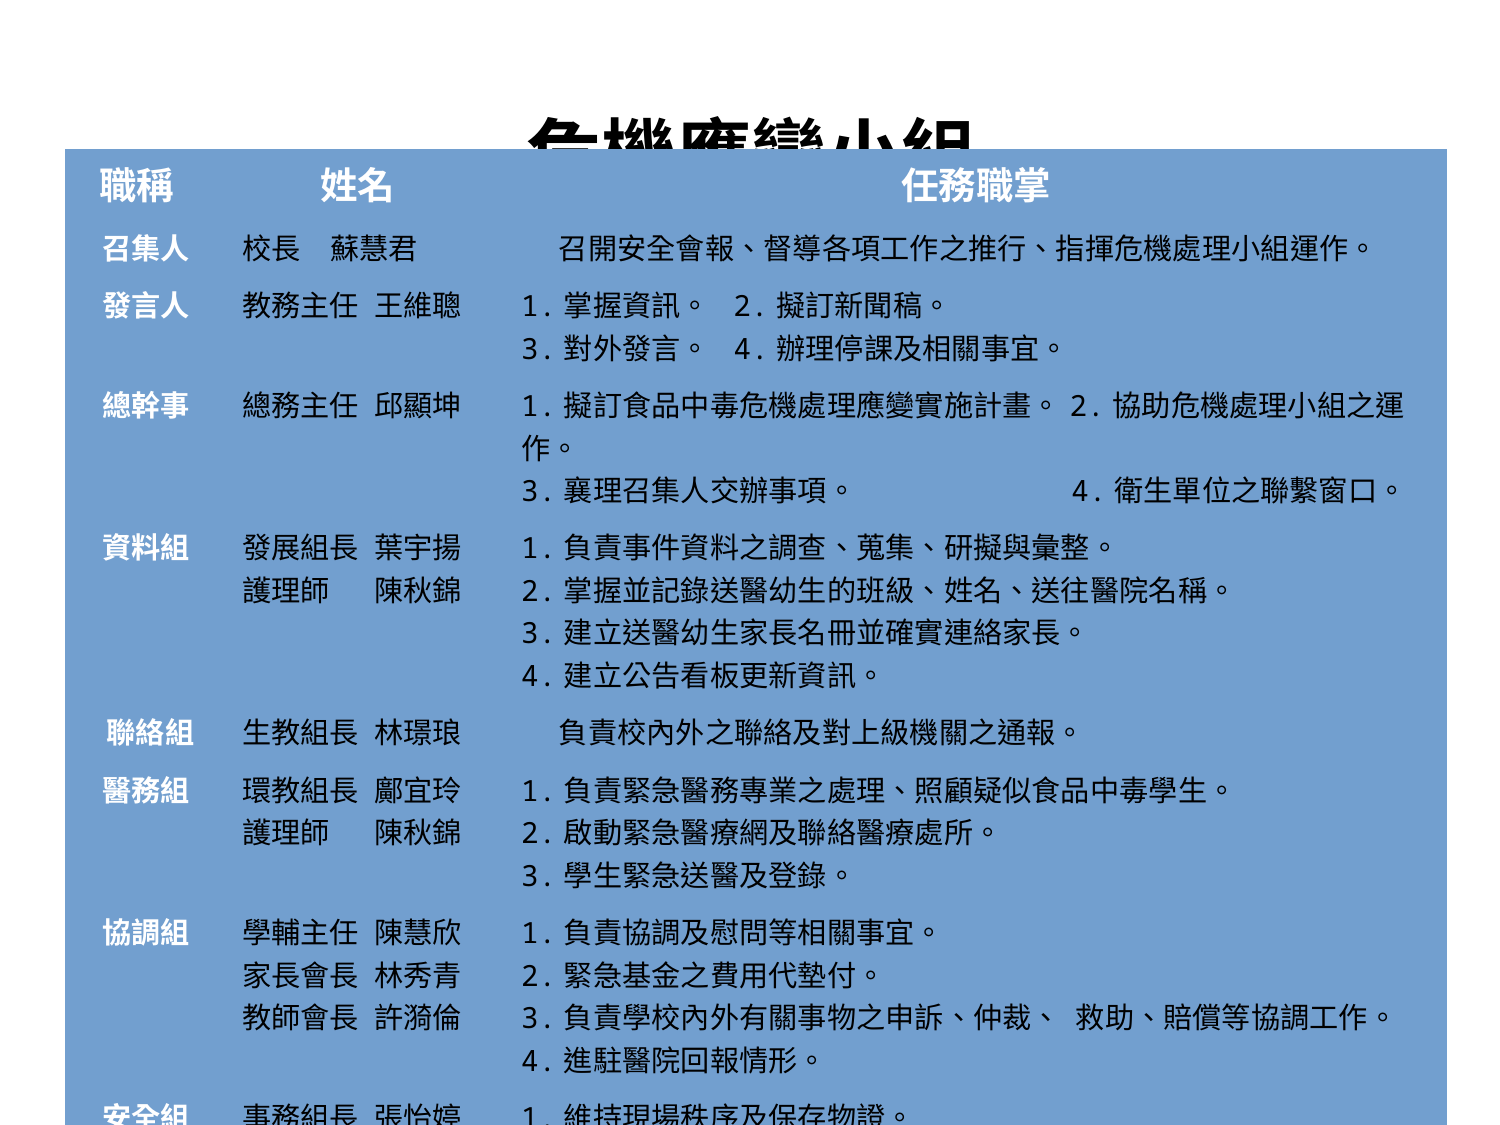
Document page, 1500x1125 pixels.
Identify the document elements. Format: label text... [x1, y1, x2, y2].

table_cell 安全組 [65, 1087, 228, 1125]
table_cell 1.負責事件資料之調查、蒐集、研擬與彙整。 2.掌握並記錄送醫幼生的班級、姓名、送往醫院名稱。 3.建立送醫幼生家長名冊並確實連絡家長。 4.建立公告看板更新資訊。 [506, 518, 1447, 703]
table_cell 環教組長 鄺宜玲 護理師 陳秋錦 [228, 760, 506, 902]
table_cell 1.擬訂食品中毒危機處理應變實施計畫。2.協助危機處理小組之運作。 3.襄理召集人交辦事項。 4.衛生單位之聯繫窗口。 [506, 375, 1447, 518]
table_cell 1.掌握資訊。 2.擬訂新聞稿。 3.對外發言。 4.辦理停課及相關事宜。 [506, 275, 1447, 375]
table_header 任務職掌 [506, 149, 1447, 218]
table_cell 總務主任 邱顯坤 [228, 375, 506, 518]
table_cell 安全組 [139, 1107, 152, 1114]
table_cell 醫務組 [65, 760, 228, 902]
table_cell 聯絡組 [65, 703, 228, 760]
table_cell 事務組長 張怡婷 警衛 林湘芸 [228, 1087, 506, 1125]
table_cell 總幹事 [65, 375, 228, 518]
table_cell 1.負責協調及慰問等相關事宜。 2.緊急基金之費用代墊付。 3.負責學校內外有關事物之申訴、仲裁、 救助、賠償等協調工作。 4.進駐醫院回報情形。 [506, 902, 1447, 1087]
table_cell 發展組長 葉宇揚 護理師 陳秋錦 [228, 518, 506, 703]
table_cell 教務主任 王維聰 [228, 275, 506, 375]
table_cell 學輔主任 陳慧欣 家長會長 林秀青 教師會長 許漪倫 [228, 902, 506, 1087]
table_cell 協調組 [65, 902, 228, 1087]
title 危機應變小組 [76, 19, 1427, 126]
table_cell 1.維持現場秩序及保存物證。 2.收集留存留樣檢品。 3.配合衛生單位進行採檢工作。 4.負責偶發事件現場及善後之各項安全工作。 [506, 1087, 1447, 1125]
table_cell 召集人 [65, 218, 228, 275]
table_cell 發言人 [65, 275, 228, 375]
table_header 職稱 [65, 149, 228, 218]
table_cell 1.負責緊急醫務專業之處理、照顧疑似食品中毒學生。 2.啟動緊急醫療網及聯絡醫療處所。 3.學生緊急送醫及登錄。 [506, 760, 1447, 902]
table_cell 生教組長 林璟琅 [228, 703, 506, 760]
table_cell 召開安全會報、督導各項工作之推行、指揮危機處理小組運作。 [506, 218, 1447, 275]
table_cell 校長 蘇慧君 [228, 218, 506, 275]
table_cell 負責校內外之聯絡及對上級機關之通報。 [506, 703, 1447, 760]
table_header 姓名 [228, 149, 506, 218]
table_cell 資料組 [65, 518, 228, 703]
